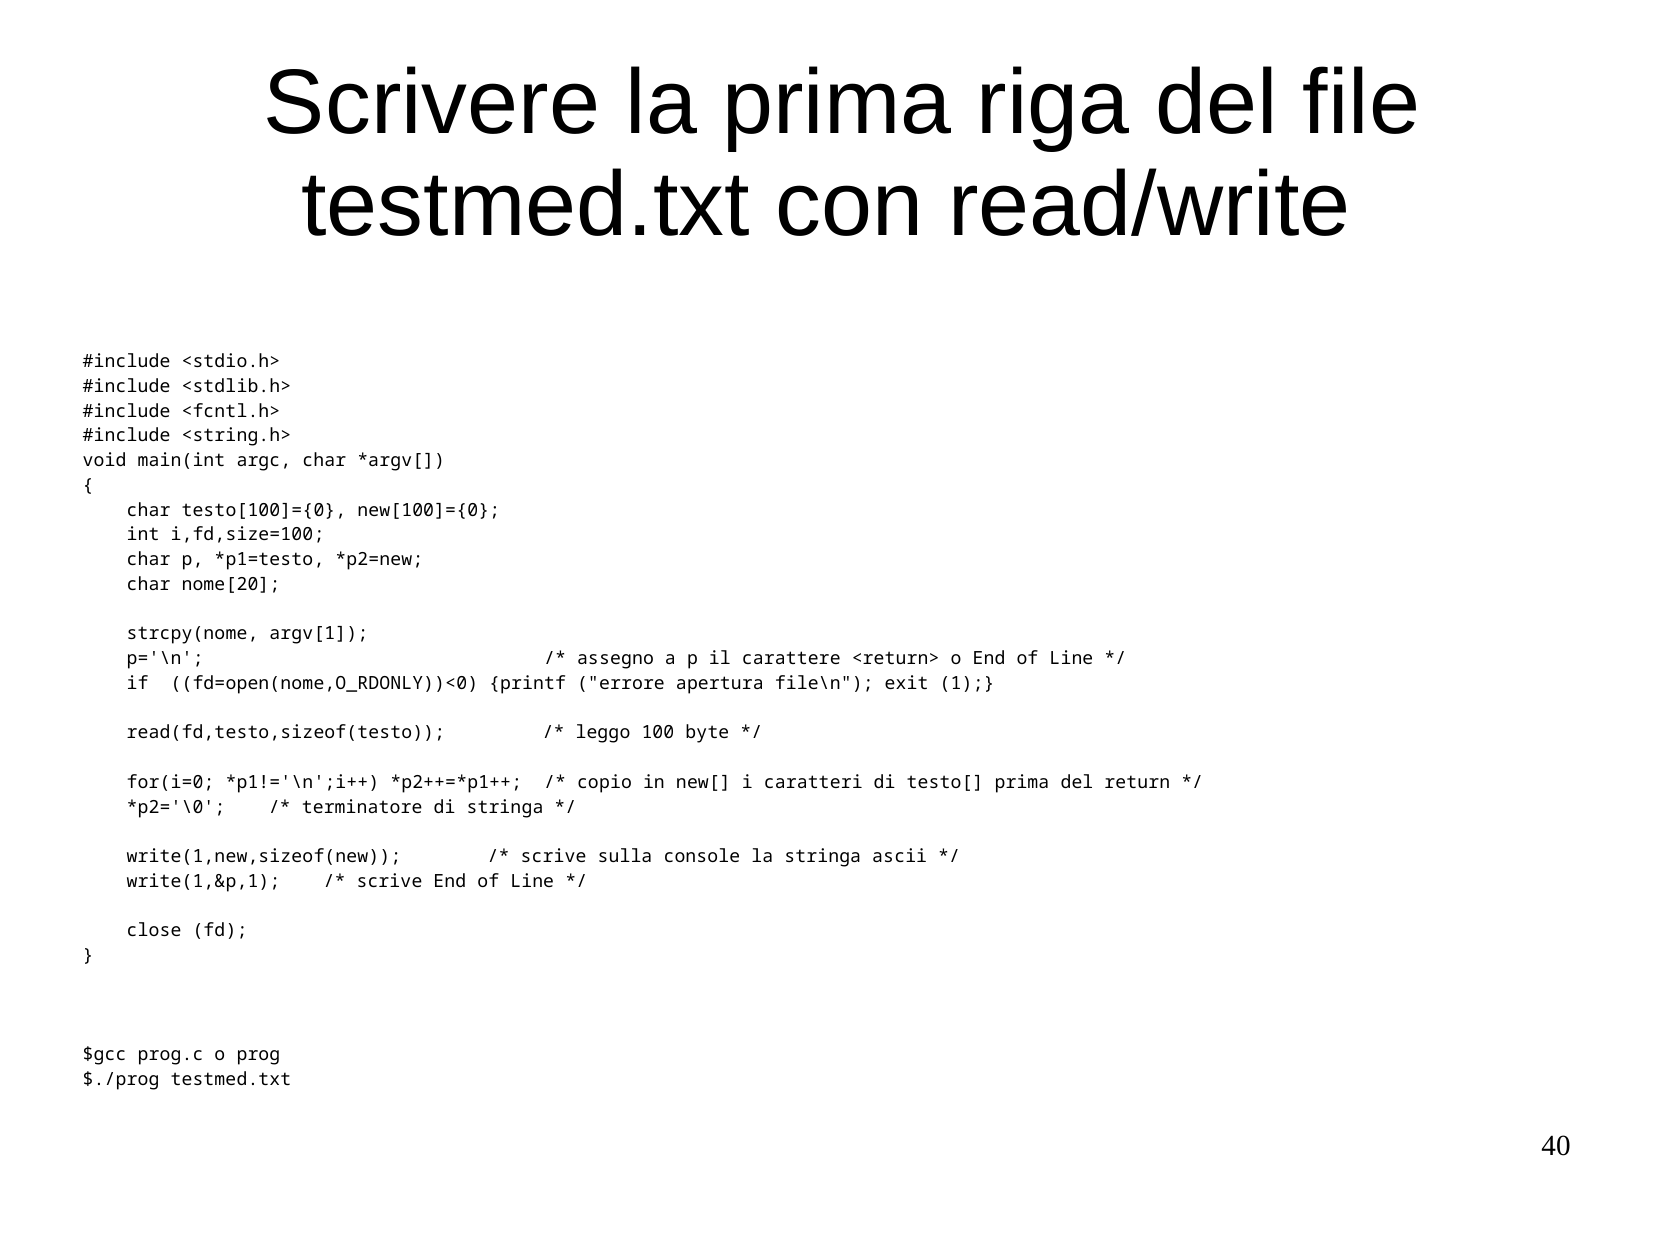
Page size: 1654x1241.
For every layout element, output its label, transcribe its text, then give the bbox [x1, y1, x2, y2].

title Scrivere la prima riga del file testmed.txt con read/write [82, 49, 1571, 257]
list #include <stdio.h> #include <stdlib.h> #include <fcntl.h> #include <string.h> void main(int argc, char *argv[]) { char testo[100]={0}, new[100]={0}; int i,fd,size=100; char p, *p1=testo, *p2=new; char nome[20]; strcpy(nome, argv[1]); p='\n'; /* assegno a p il carattere <return> o End of Line */ if ((fd=open(nome,O_RDONLY))<0) {printf ("errore apertura file\n"); exit (1);} read(fd,testo,sizeof(testo)); /* leggo 100 byte */ for(i=0; *p1!='\n';i++) *p2++=*p1++; /* copio in new[] i caratteri di testo[] prima del return */ *p2='\0'; /* terminatore di stringa */ write(1,new,sizeof(new)); /* scrive sulla console la stringa ascii */ write(1,&p,1); /* scrive End of Line */ close (fd); } $gcc prog.c o prog $./prog testmed.txt [82, 290, 1538, 1156]
